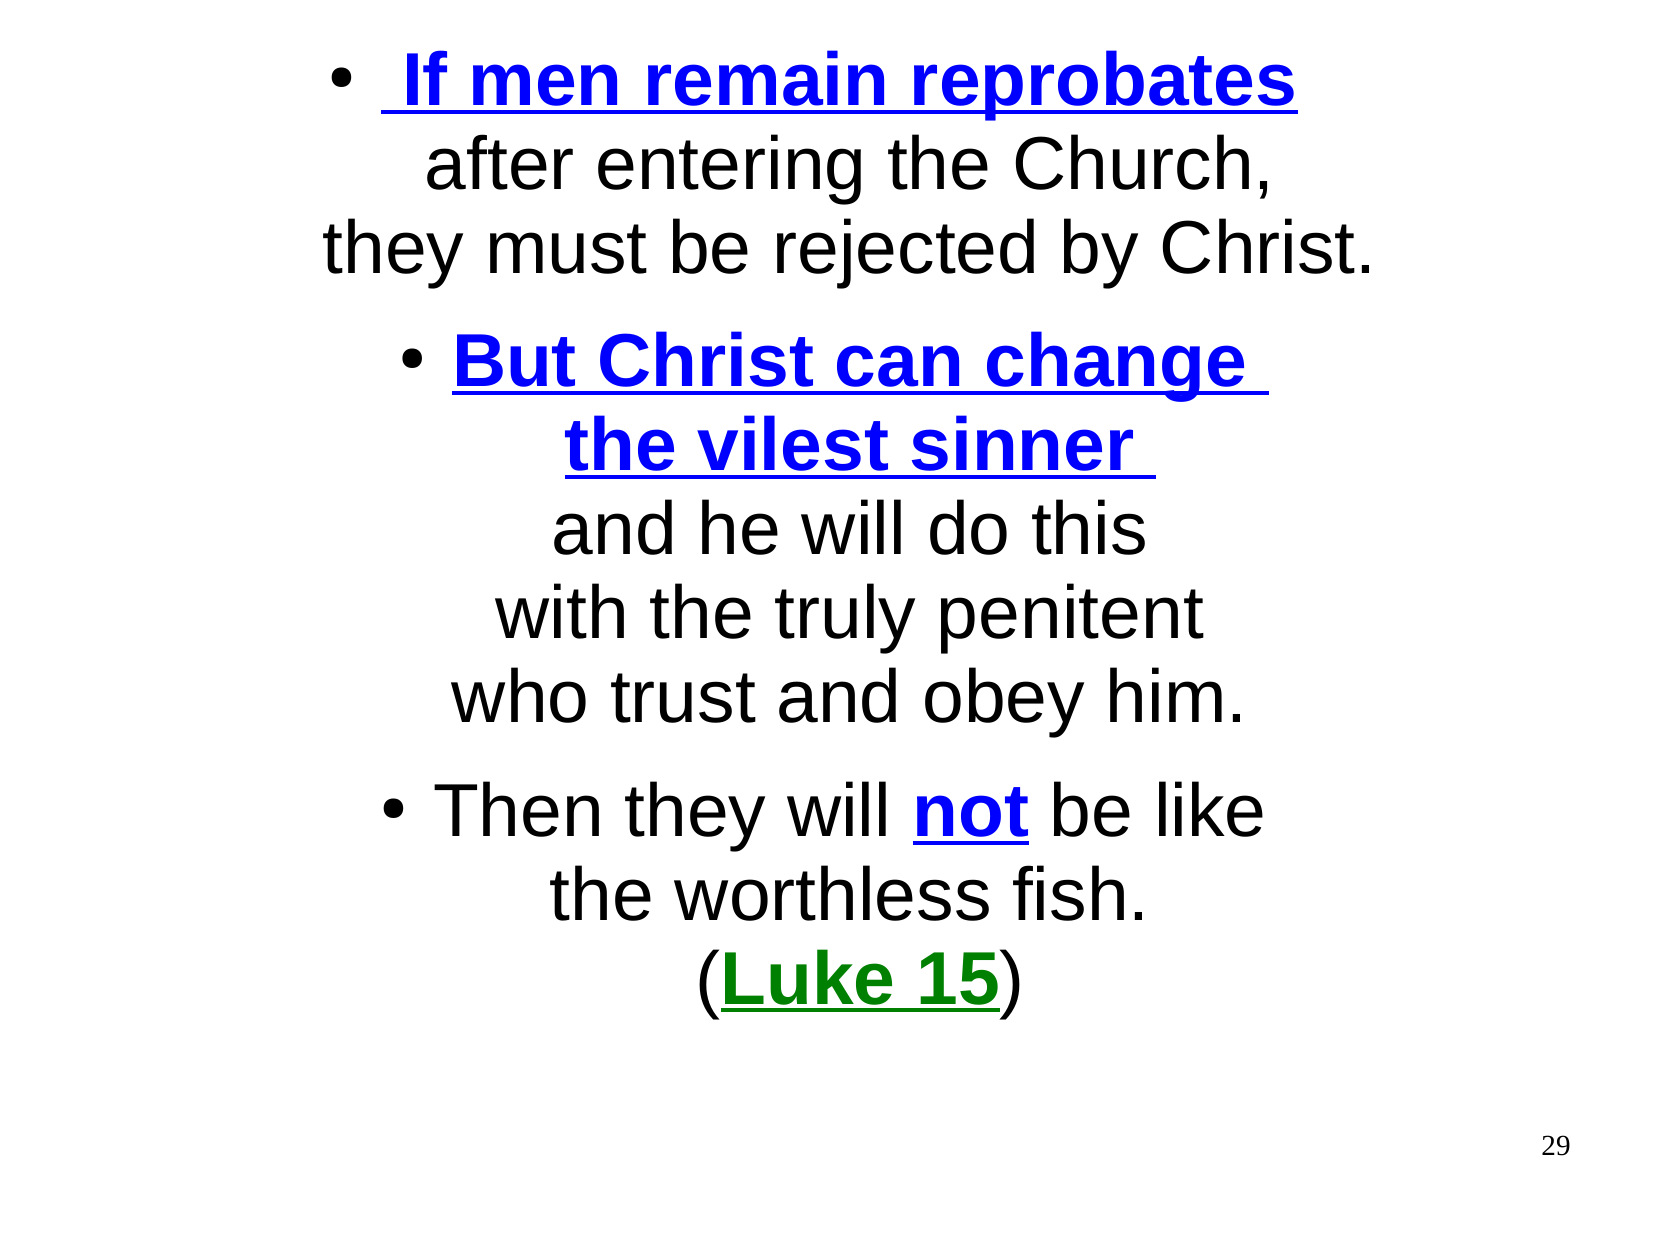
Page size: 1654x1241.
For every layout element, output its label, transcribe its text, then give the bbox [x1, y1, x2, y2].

list If men remain reprobates after entering the Church, they must be rejected by Christ. But Christ can change the vilest sinner and he will do this with the truly penitent who trust and obey him. Then they will not be like the worthless fish. (Luke 15) [37, 37, 1613, 1238]
